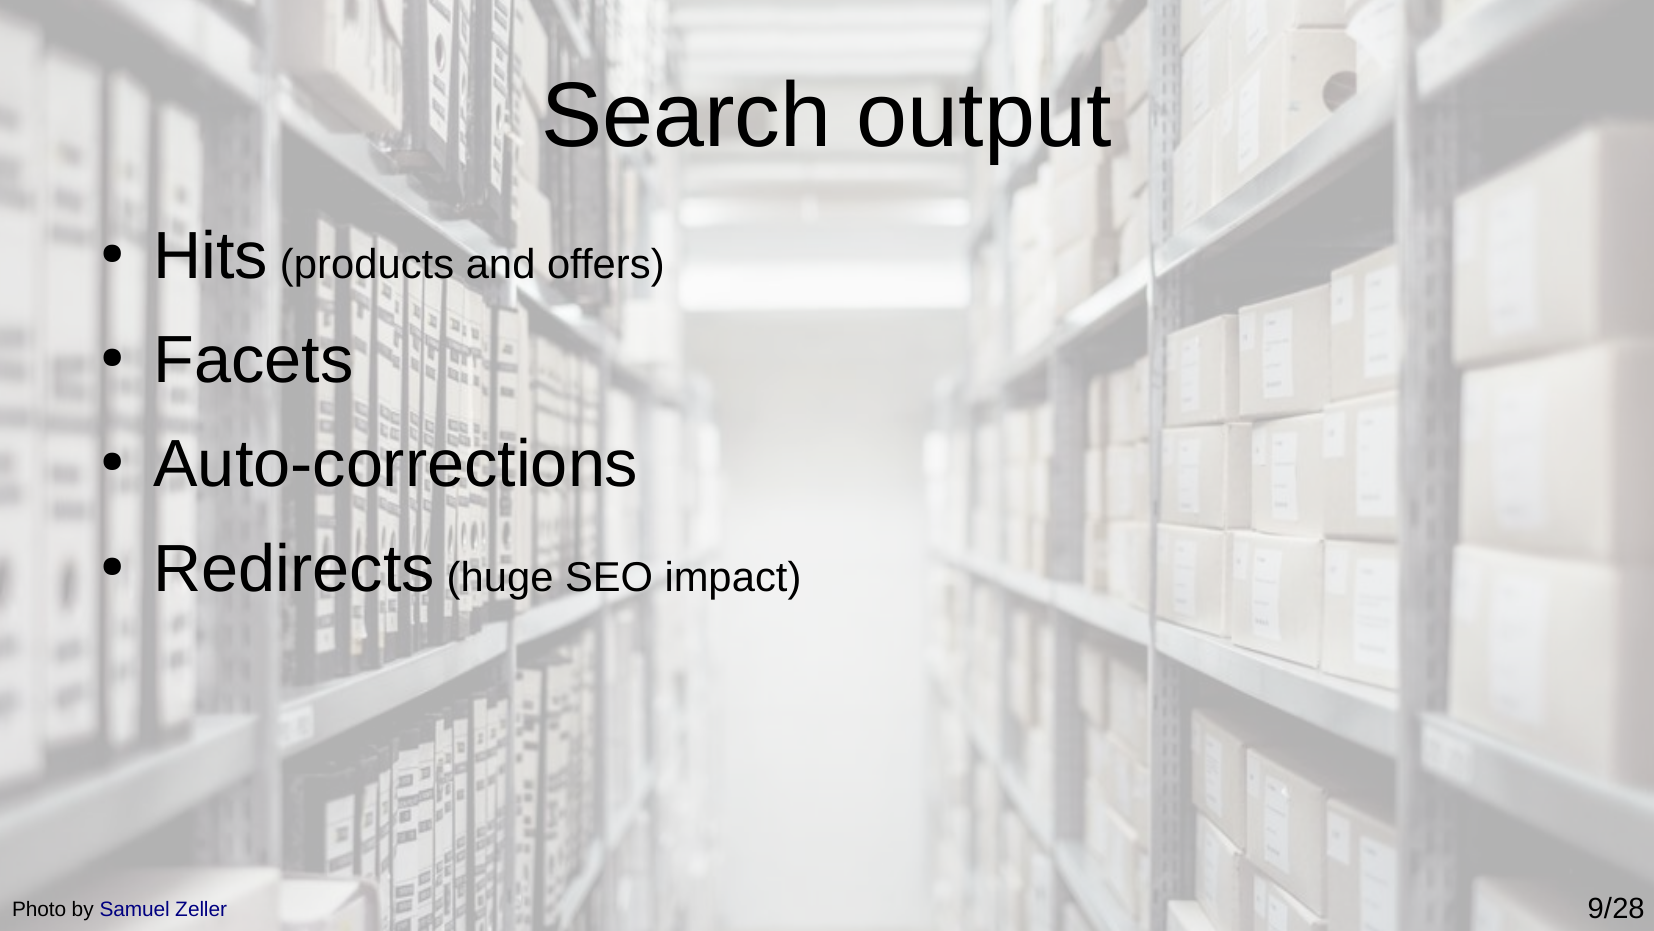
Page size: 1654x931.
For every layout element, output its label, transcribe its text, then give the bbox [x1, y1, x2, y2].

text_box 13/28 [1472, 884, 1654, 931]
text_box Photo by Samuel Zeller [0, 890, 493, 929]
picture [0, 0, 1654, 931]
list Hits (products and offers) Facets Auto-corrections Redirects (huge SEO impact) [82, 217, 1571, 758]
title Search output [82, 37, 1571, 193]
